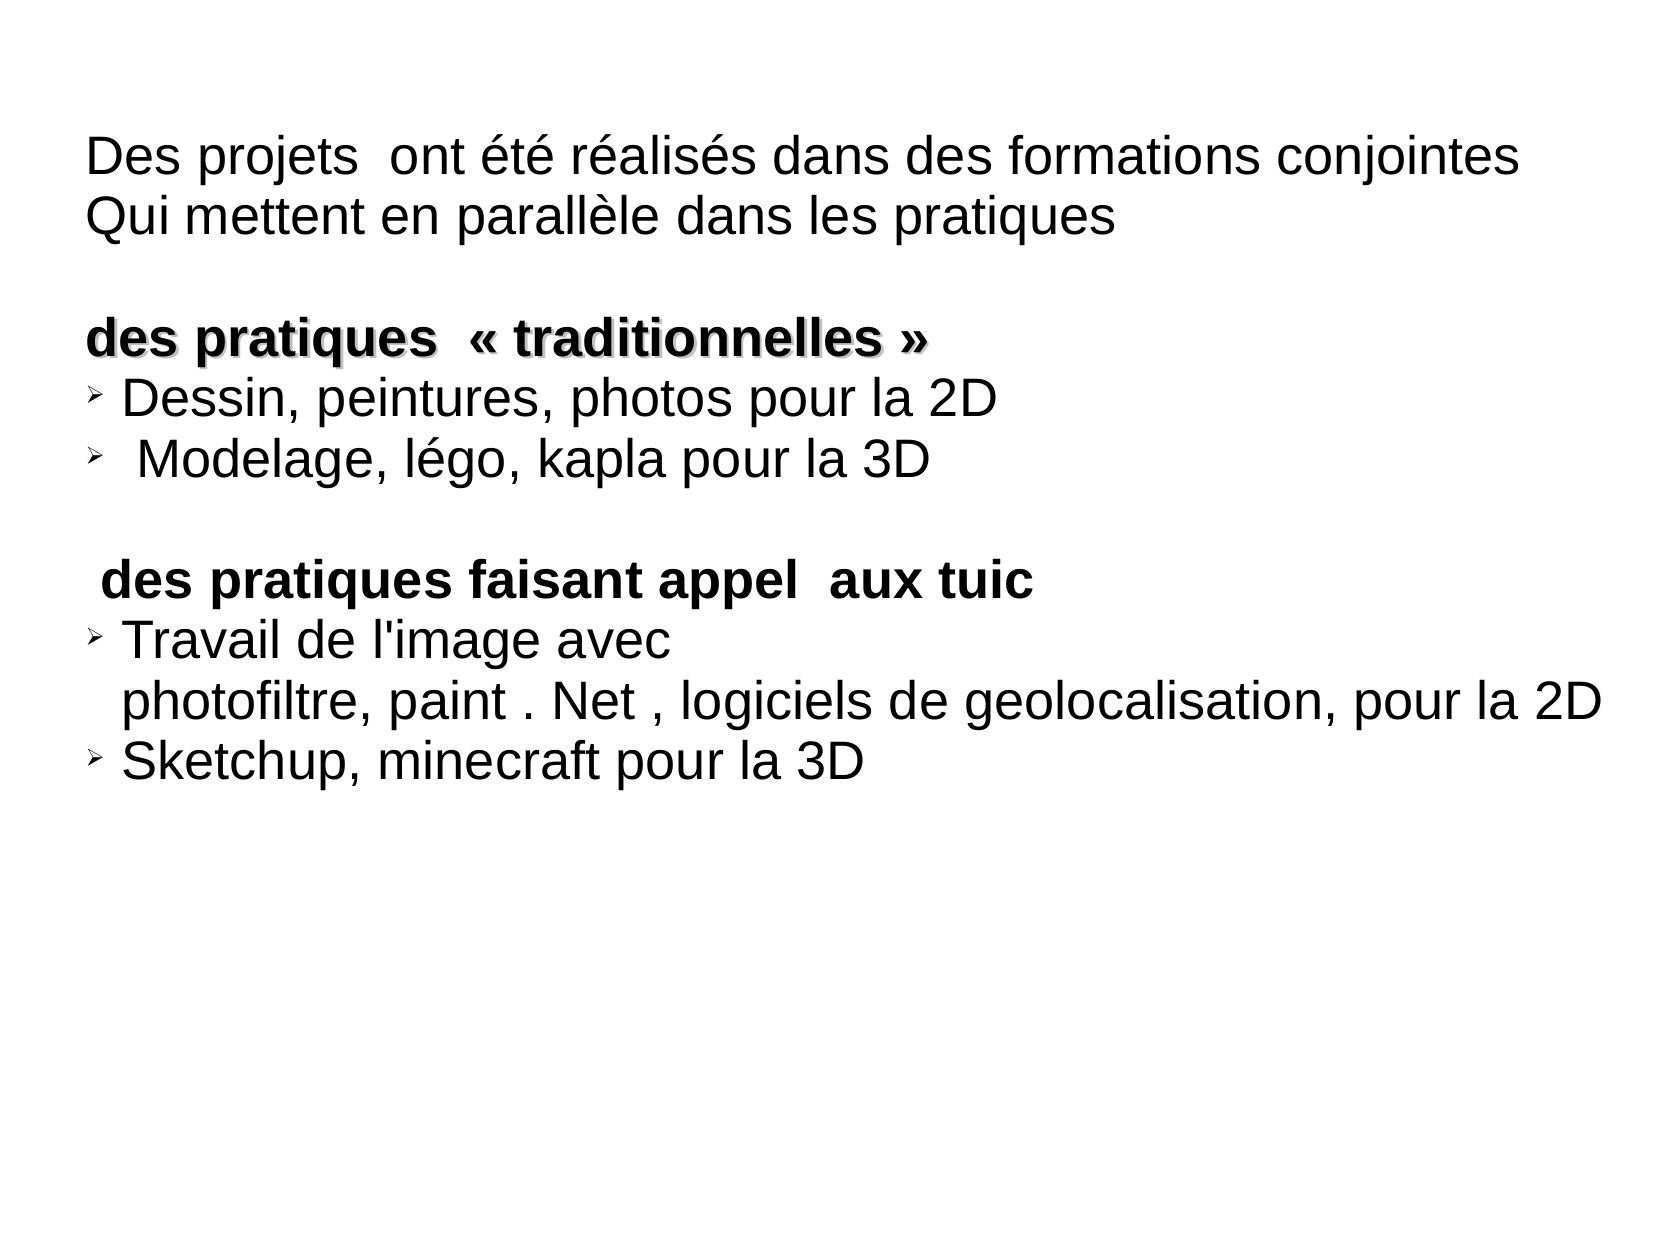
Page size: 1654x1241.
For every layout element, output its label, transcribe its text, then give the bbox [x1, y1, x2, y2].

text_box Des projets ont été réalisés dans des formations conjointes Qui mettent en parallèle dans les pratiques des pratiques « traditionnelles » Dessin, peintures, photos pour la 2D Modelage, légo, kapla pour la 3D des pratiques faisant appel aux tuic Travail de l'image avec photofiltre, paint . Net , logiciels de geolocalisation, pour la 2D Sketchup, minecraft pour la 3D [70, 118, 1654, 845]
